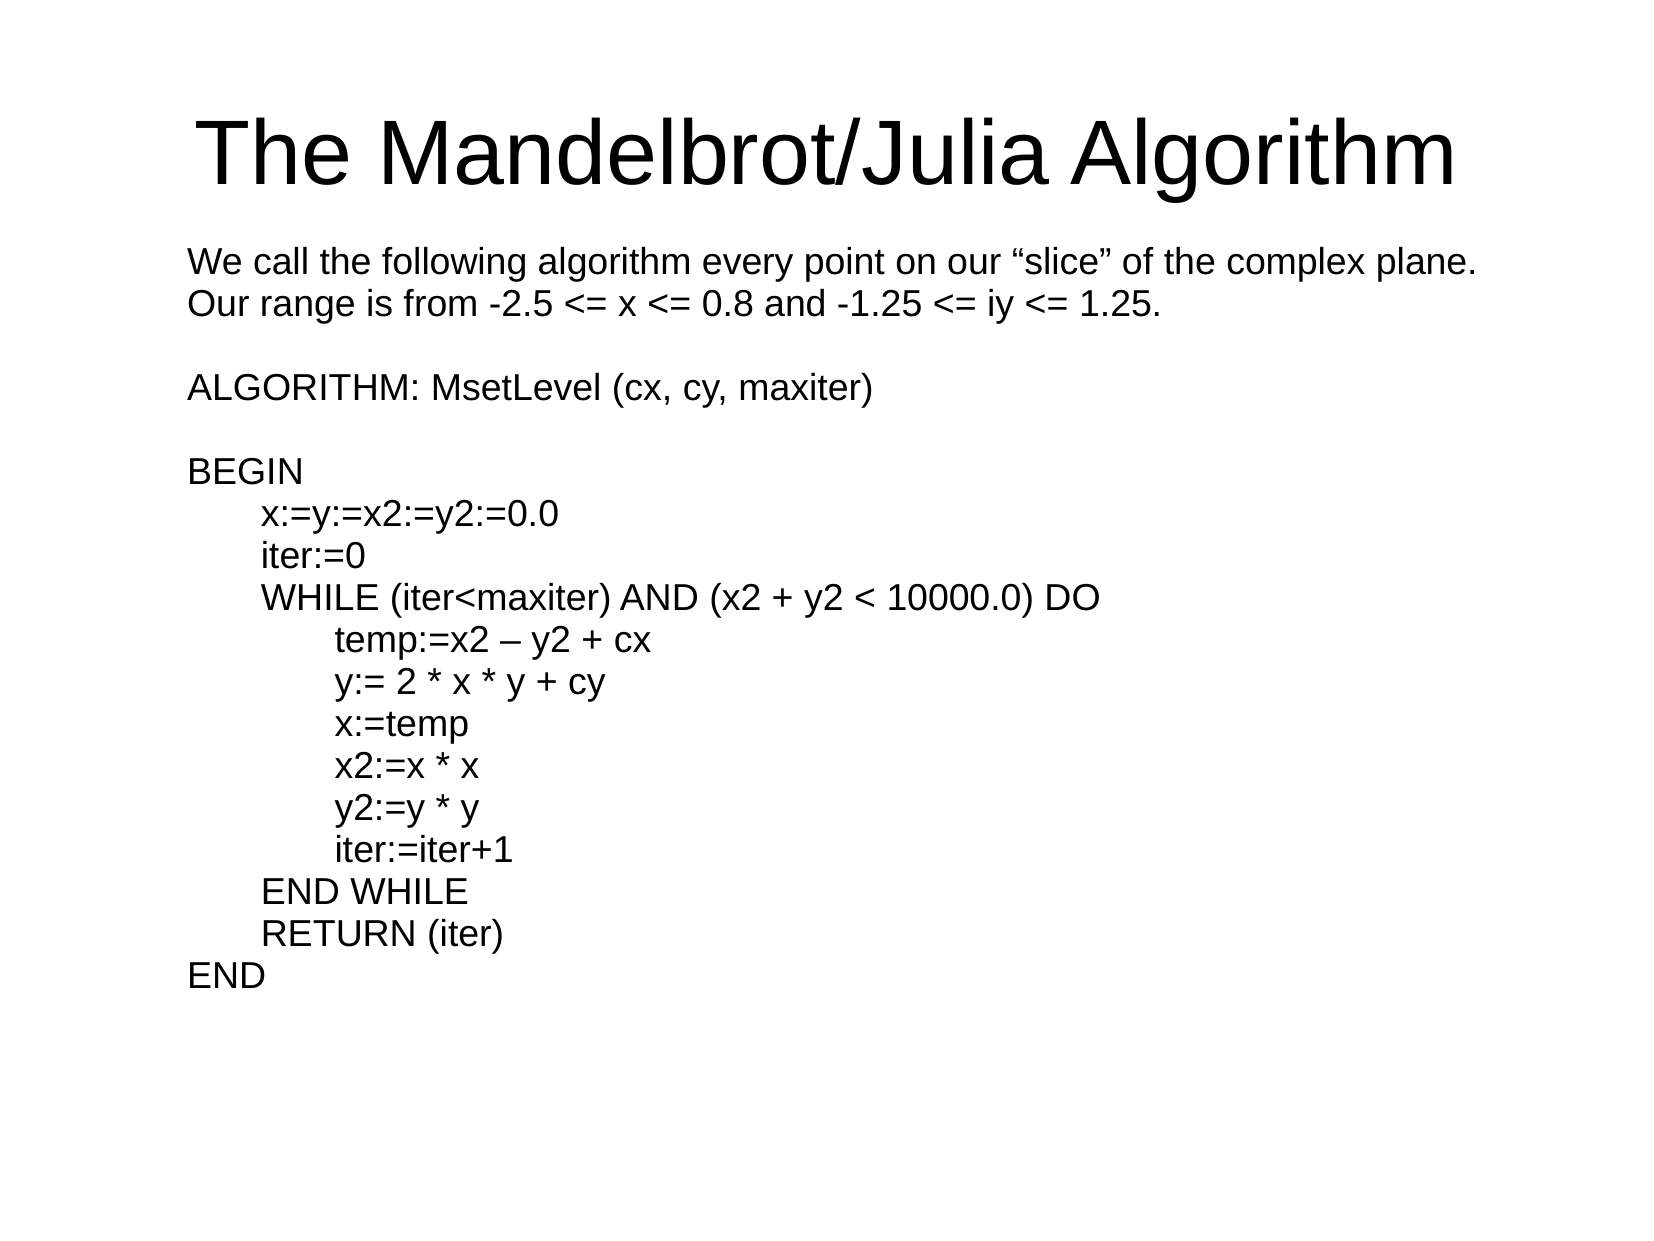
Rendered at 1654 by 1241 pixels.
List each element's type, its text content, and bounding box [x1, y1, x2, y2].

text_box We call the following algorithm every point on our “slice” of the complex plane. Our range is from -2.5 <= x <= 0.8 and -1.25 <= iy <= 1.25. ALGORITHM: MsetLevel (cx, cy, maxiter) BEGIN x:=y:=x2:=y2:=0.0 iter:=0 WHILE (iter<maxiter) AND (x2 + y2 < 10000.0) DO temp:=x2 – y2 + cx y:= 2 * x * y + cy x:=temp x2:=x * x y2:=y * y iter:=iter+1 END WHILE RETURN (iter) END [172, 233, 1506, 1088]
title The Mandelbrot/Julia Algorithm [82, 49, 1571, 257]
